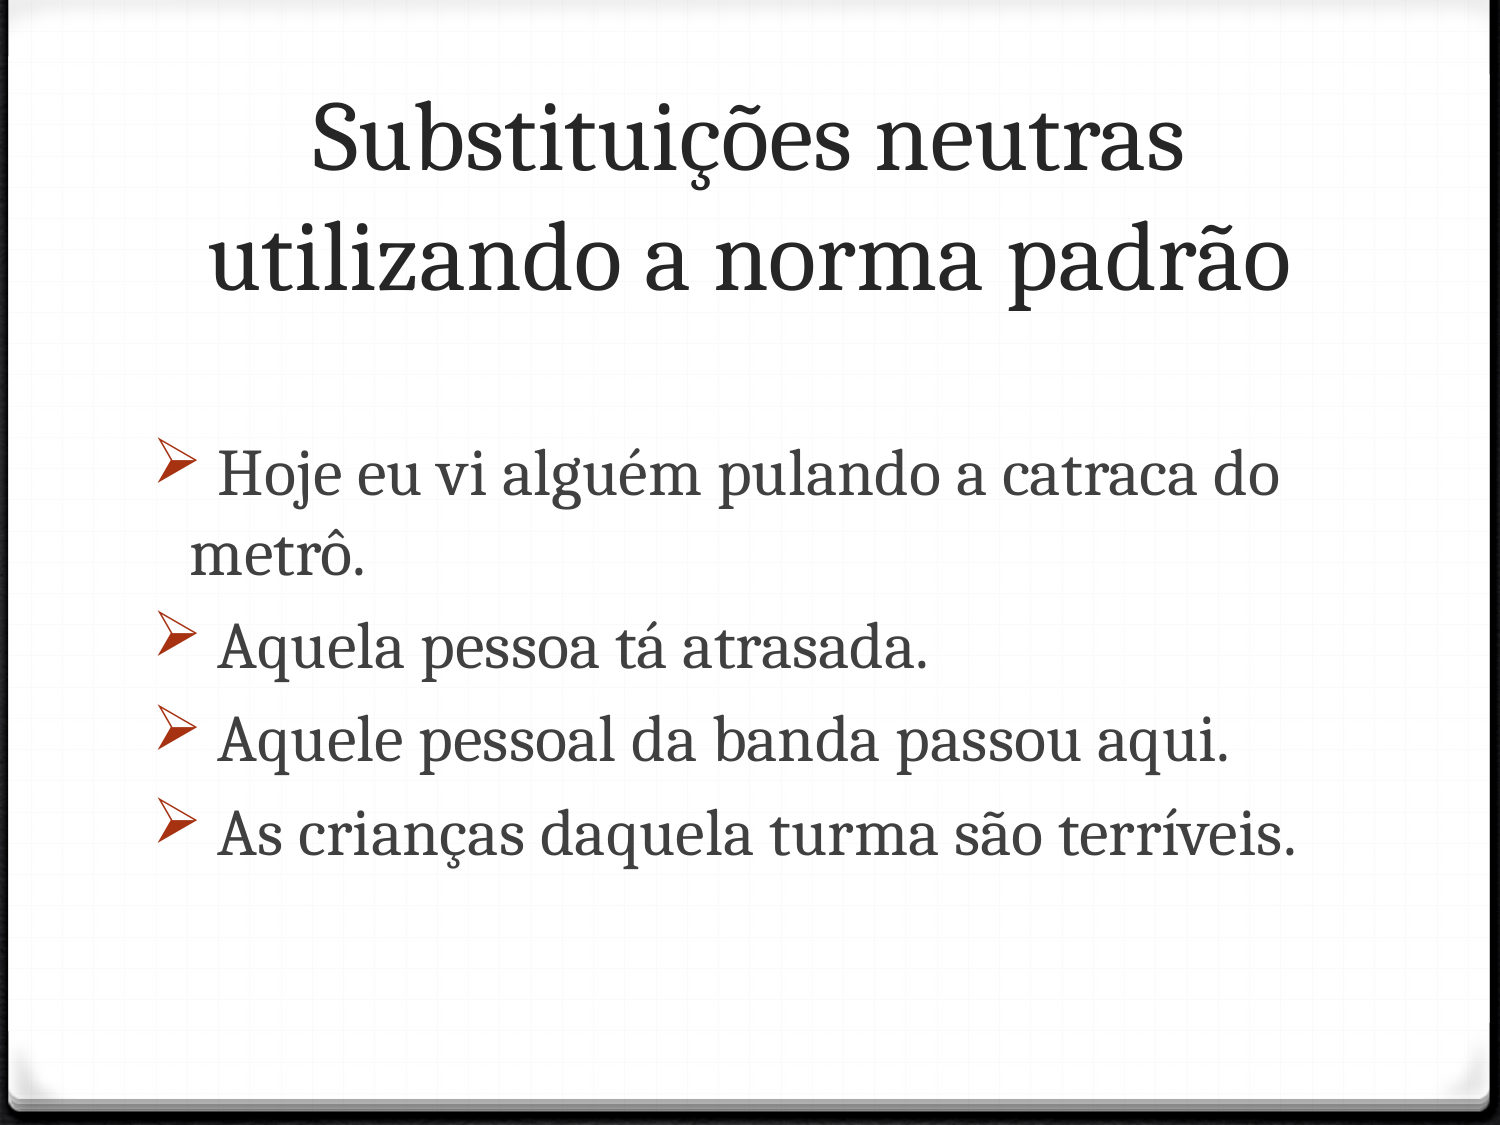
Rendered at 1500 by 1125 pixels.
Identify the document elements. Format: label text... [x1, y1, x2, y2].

title Substituições neutras utilizando a norma padrão [90, 71, 1410, 309]
list Hoje eu vi alguém pulando a catraca do metrô. Aquela pessoa tá atrasada. Aquele pessoal da banda passou aqui. As crianças daquela turma são terríveis. [137, 420, 1400, 1059]
picture [0, 0, 1500, 1125]
